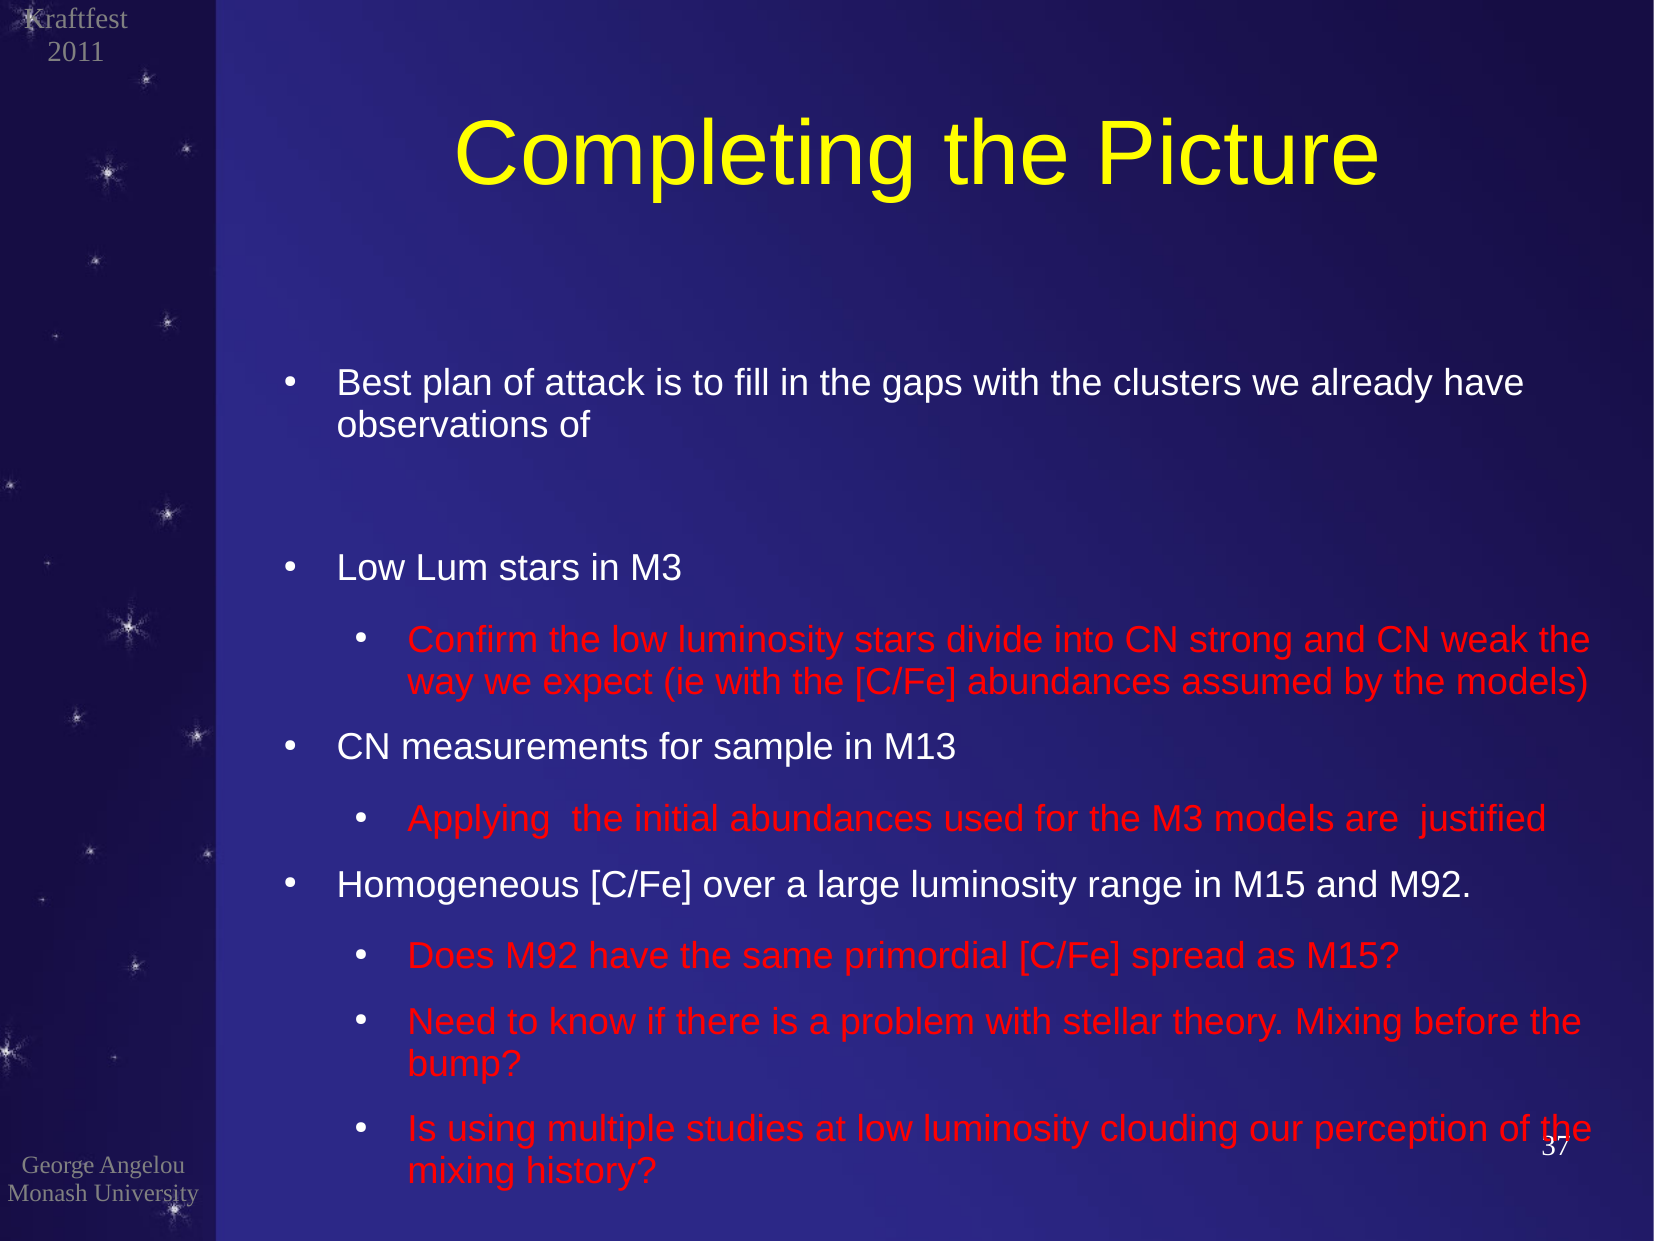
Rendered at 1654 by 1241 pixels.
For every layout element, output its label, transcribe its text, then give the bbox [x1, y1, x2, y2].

picture [0, 0, 1654, 1241]
title Completing the Picture [265, 56, 1571, 250]
list Best plan of attack is to fill in the gaps with the clusters we already have observations of Low Lum stars in M3 Confirm the low luminosity stars divide into CN strong and CN weak the way we expect (ie with the [C/Fe] abundances assumed by the models) CN measurements for sample in M13 Applying the initial abundances used for the M3 models are justified Homogeneous [C/Fe] over a large luminosity range in M15 and M92. Does M92 have the same primordial [C/Fe] spread as M15? Need to know if there is a problem with stellar theory. Mixing before the bump? Is using multiple studies at low luminosity clouding our perception of the mixing history? [265, 290, 1595, 1211]
